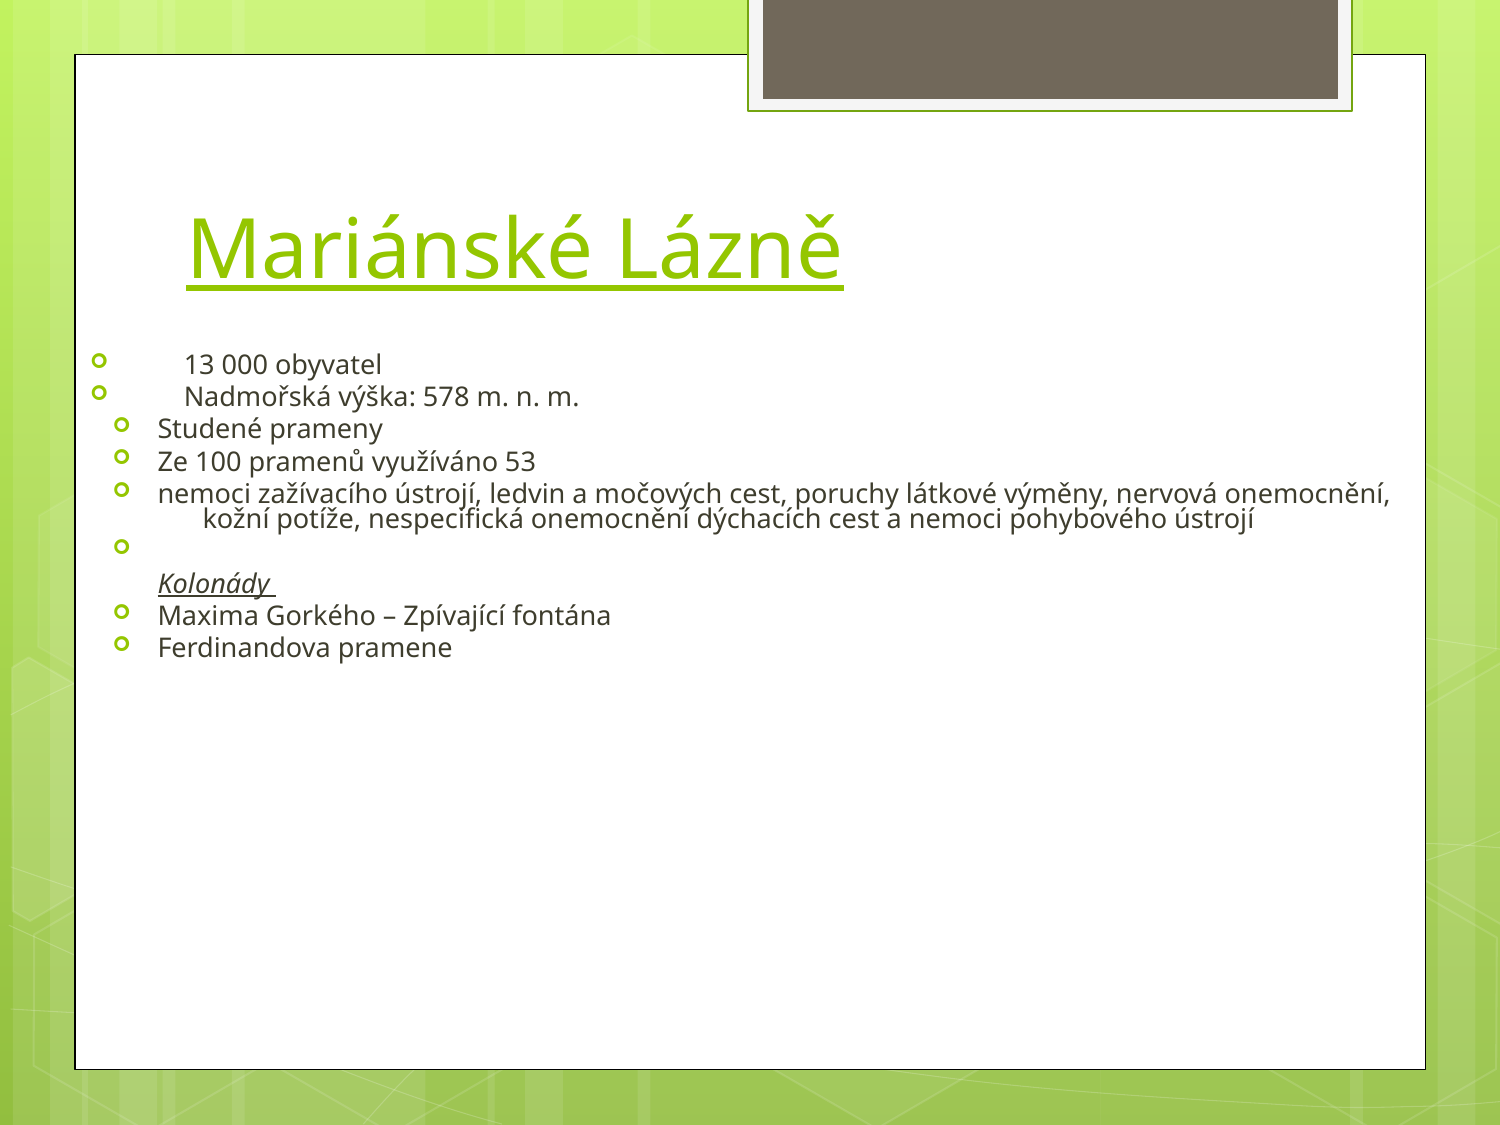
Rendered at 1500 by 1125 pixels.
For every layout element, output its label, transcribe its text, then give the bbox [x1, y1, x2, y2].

list 13 000 obyvatel Nadmořská výška: 578 m. n. m. Studené prameny Ze 100 pramenů využíváno 53 nemoci zažívacího ústrojí, ledvin a močových cest, poruchy látkové výměny, nervová onemocnění, kožní potíže, nespecifická onemocnění dýchacích cest a nemoci pohybového ústrojí Kolonády Maxima Gorkého – Zpívající fontána Ferdinandova pramene [75, 314, 1426, 977]
title Mariánské Lázně [171, 168, 1324, 303]
